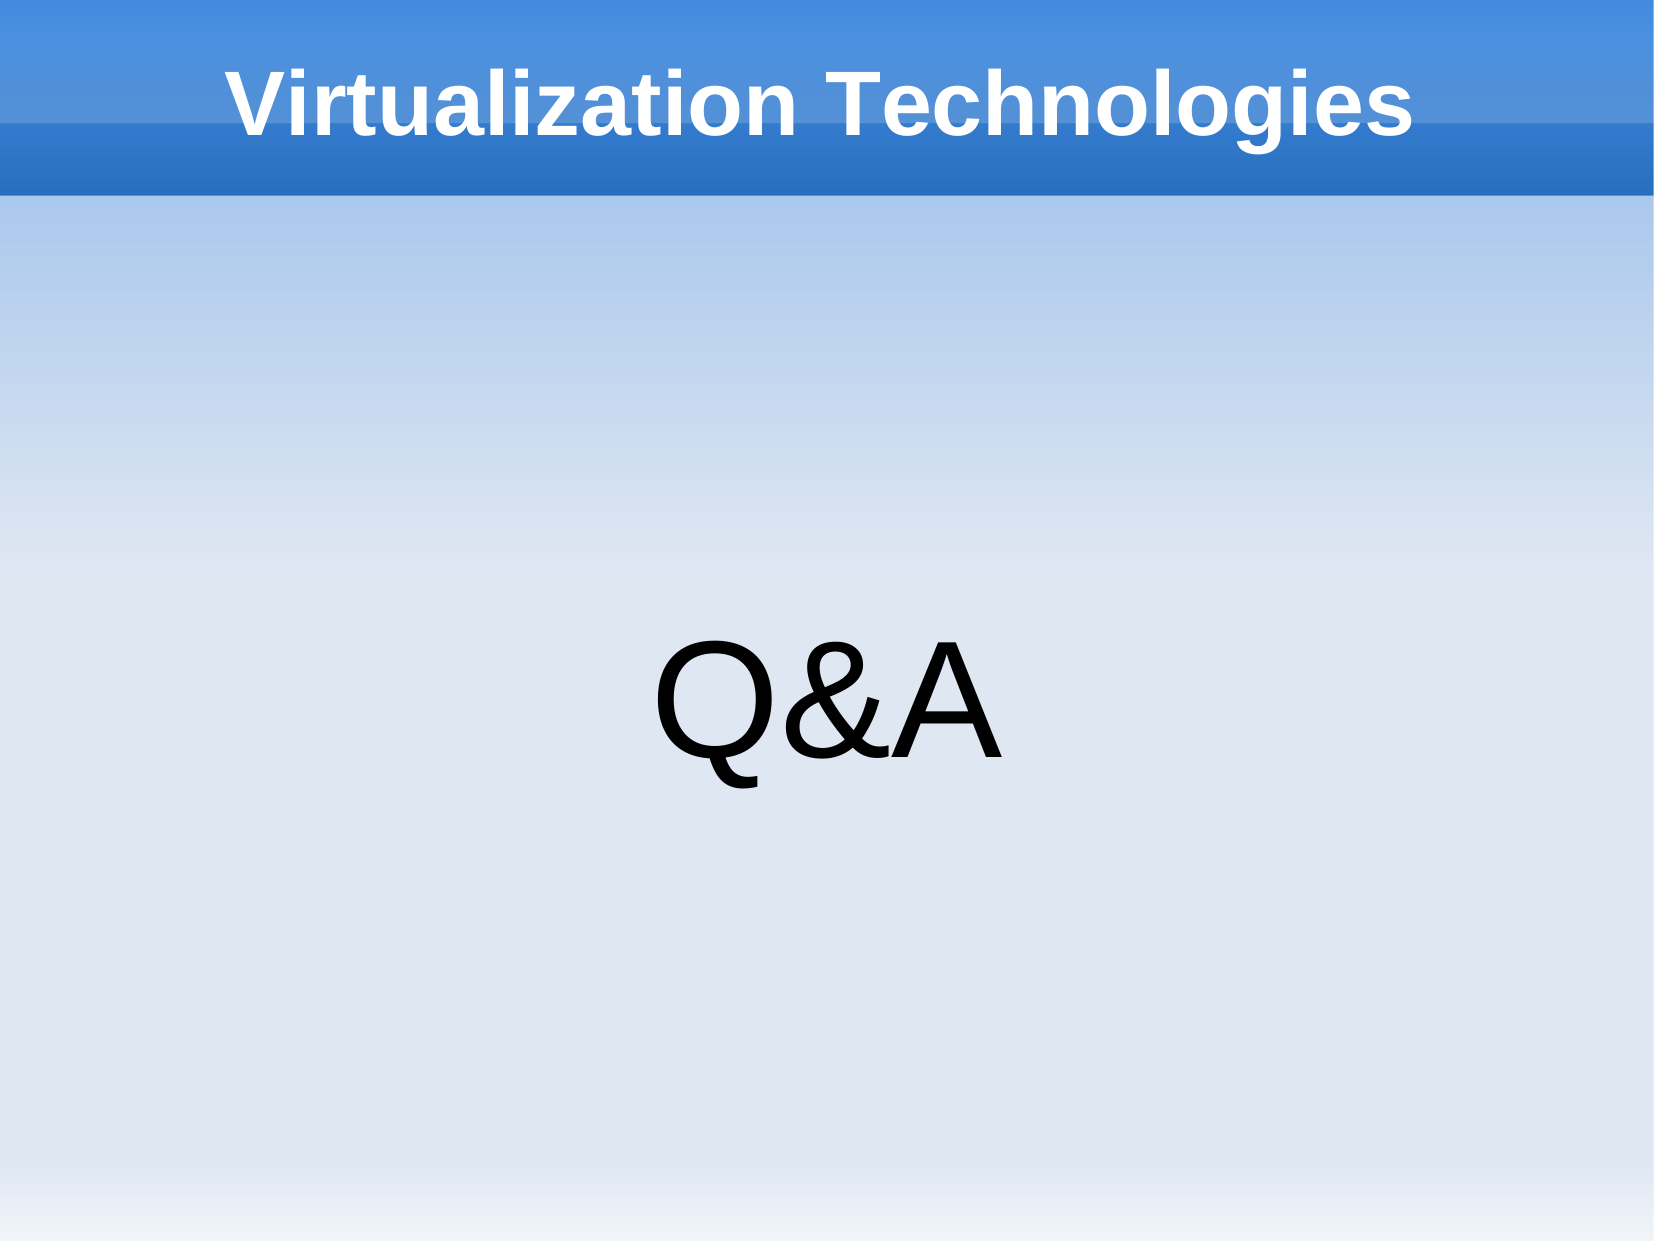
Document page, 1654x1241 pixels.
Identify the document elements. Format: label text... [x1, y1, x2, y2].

subtitle Q&A [82, 290, 1571, 1109]
picture [0, 0, 1654, 1241]
title Virtualization Technologies [76, 0, 1565, 208]
